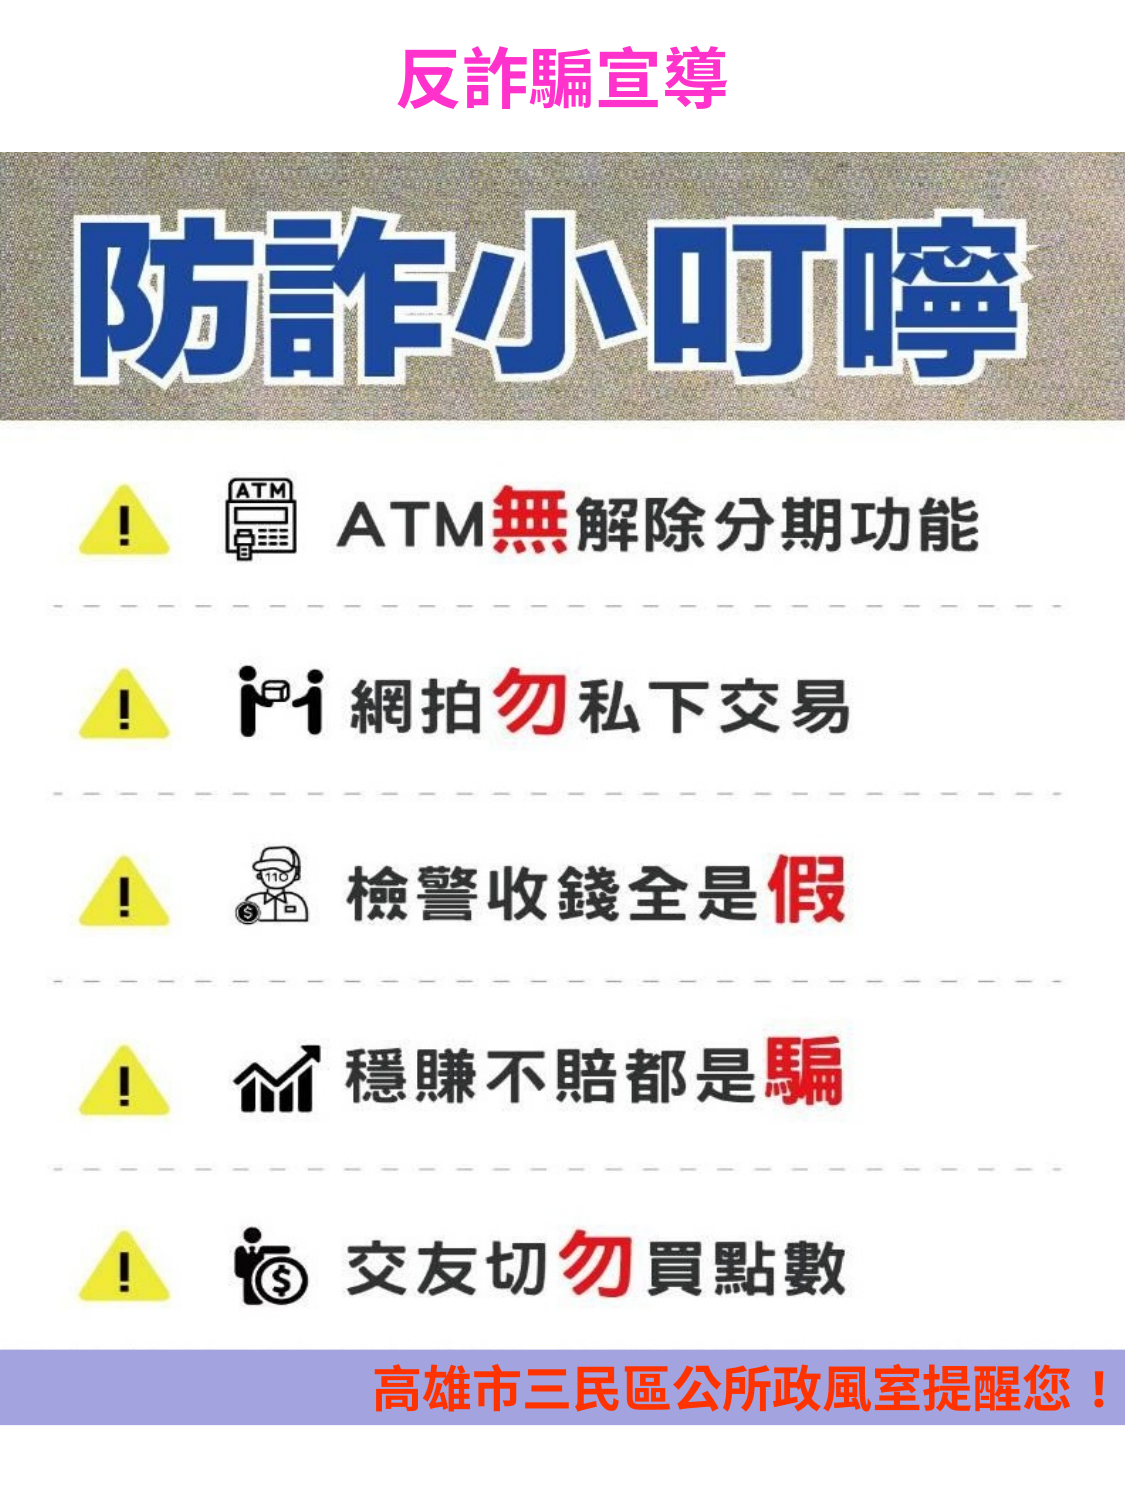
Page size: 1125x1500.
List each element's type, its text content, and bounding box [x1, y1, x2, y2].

text_box 反詐騙宣導 [278, 29, 846, 125]
text_box 高雄市三民區公所政風室提醒您! [0, 1349, 1125, 1426]
picture [0, 152, 1125, 1349]
